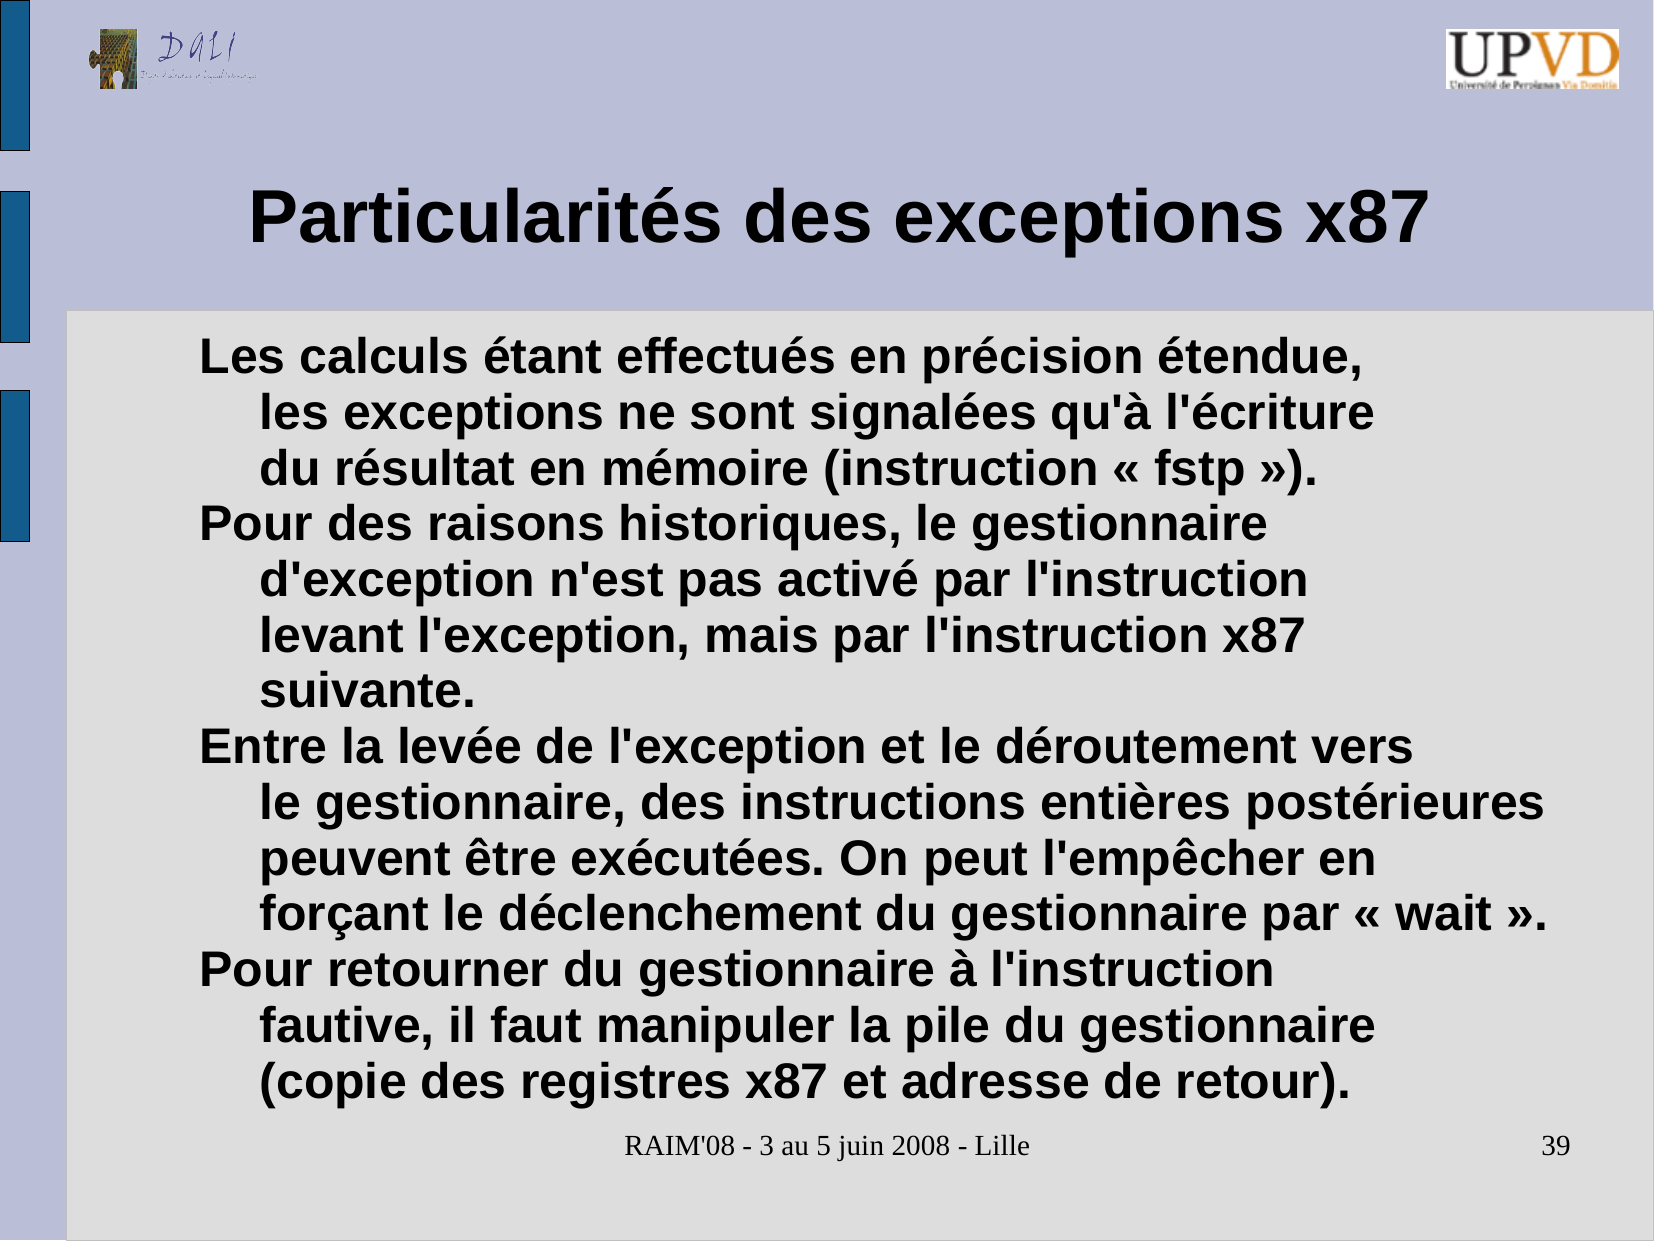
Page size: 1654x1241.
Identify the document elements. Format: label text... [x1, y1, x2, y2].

picture [88, 29, 261, 89]
text_box Les calculs étant effectués en précision étendue, les exceptions ne sont signalées qu'à l'écriture du résultat en mémoire (instruction « fstp »). Pour des raisons historiques, le gestionnaire d'exception n'est pas activé par l'instruction levant l'exception, mais par l'instruction x87 suivante. Entre la levée de l'exception et le déroutement vers le gestionnaire, des instructions entières postérieures peuvent être exécutées. On peut l'empêcher en forçant le déclenchement du gestionnaire par « wait ». Pour retourner du gestionnaire à l'instruction fautive, il faut manipuler la pile du gestionnaire (copie des registres x87 et adresse de retour). [171, 320, 1565, 1134]
picture [1446, 29, 1619, 89]
text_box Particularités des exceptions x87 [233, 166, 1447, 266]
